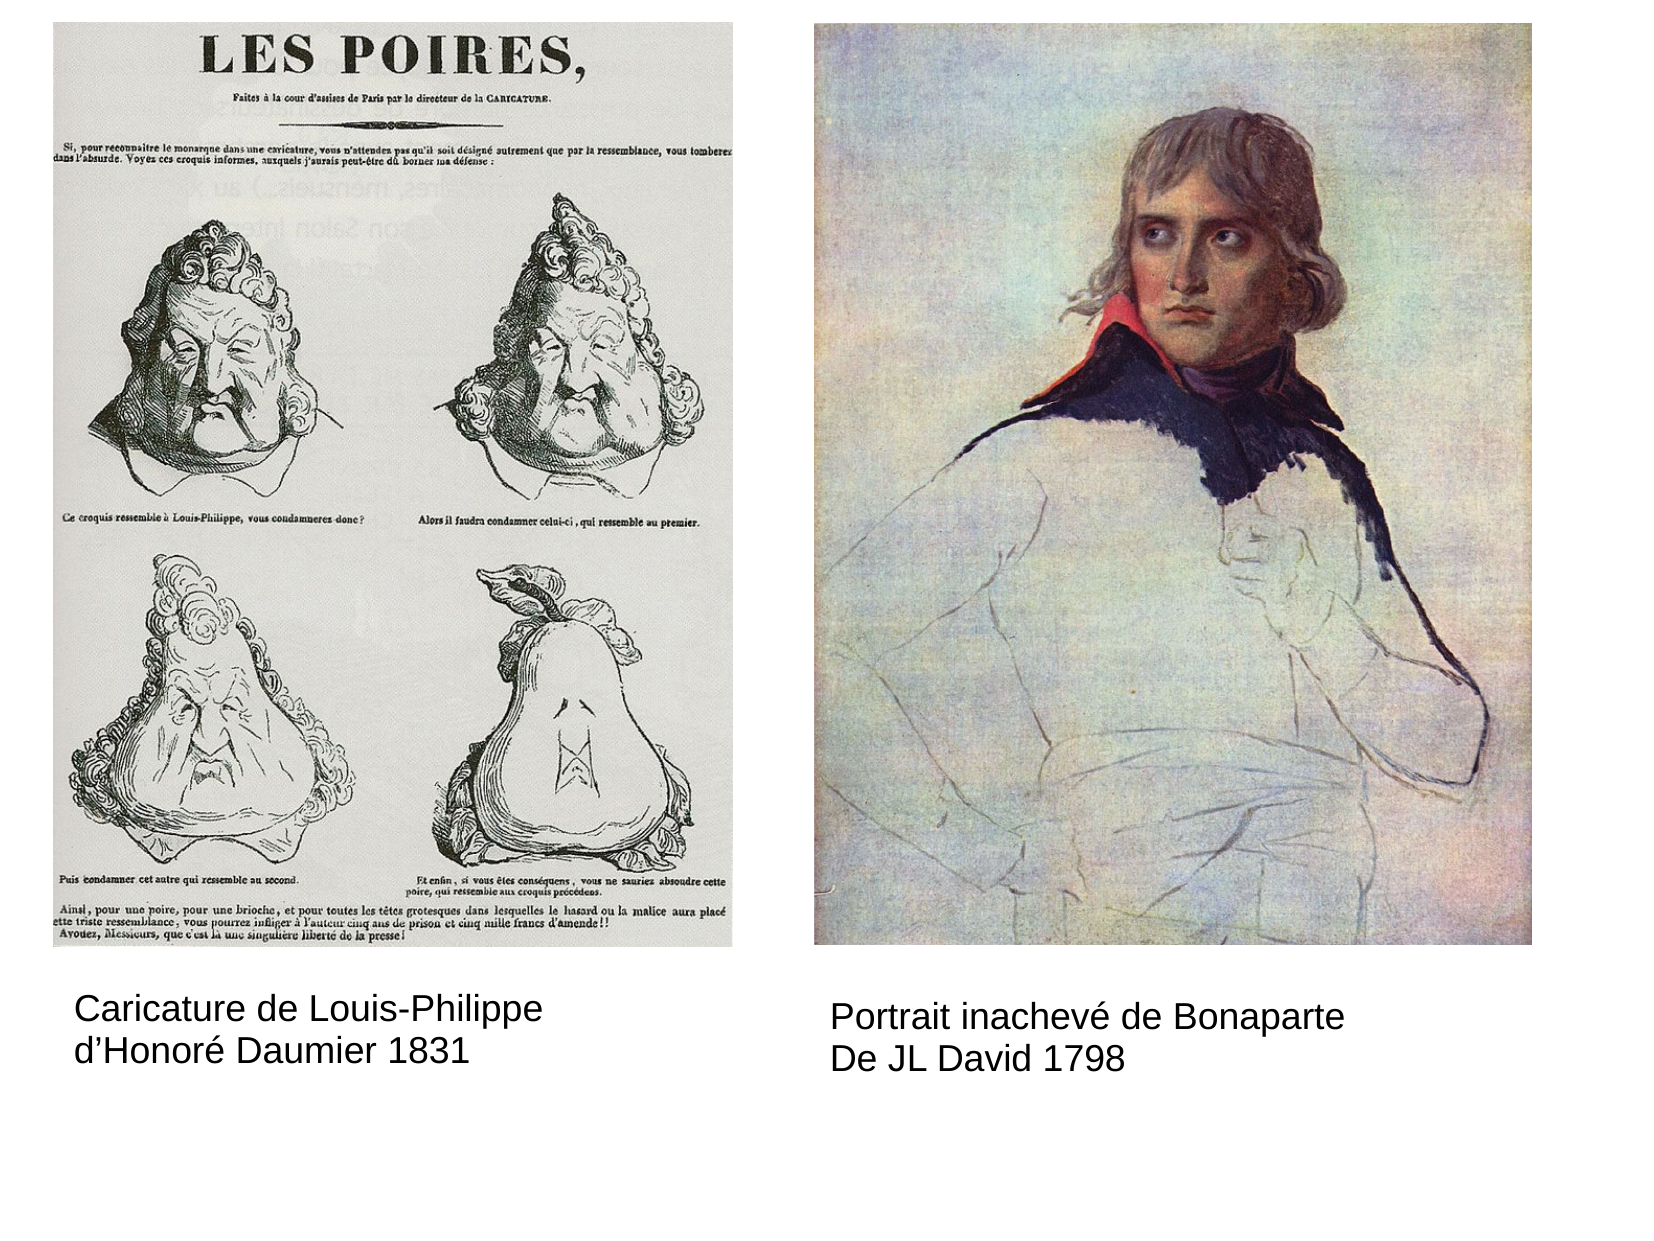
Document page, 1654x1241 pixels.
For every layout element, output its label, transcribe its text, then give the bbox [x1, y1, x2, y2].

text_box Portrait inachevé de Bonaparte De JL David 1798 [814, 987, 1489, 1087]
picture [53, 22, 733, 947]
text_box Caricature de Louis-Philippe d’Honoré Daumier 1831 [59, 980, 733, 1080]
picture [814, 23, 1532, 945]
